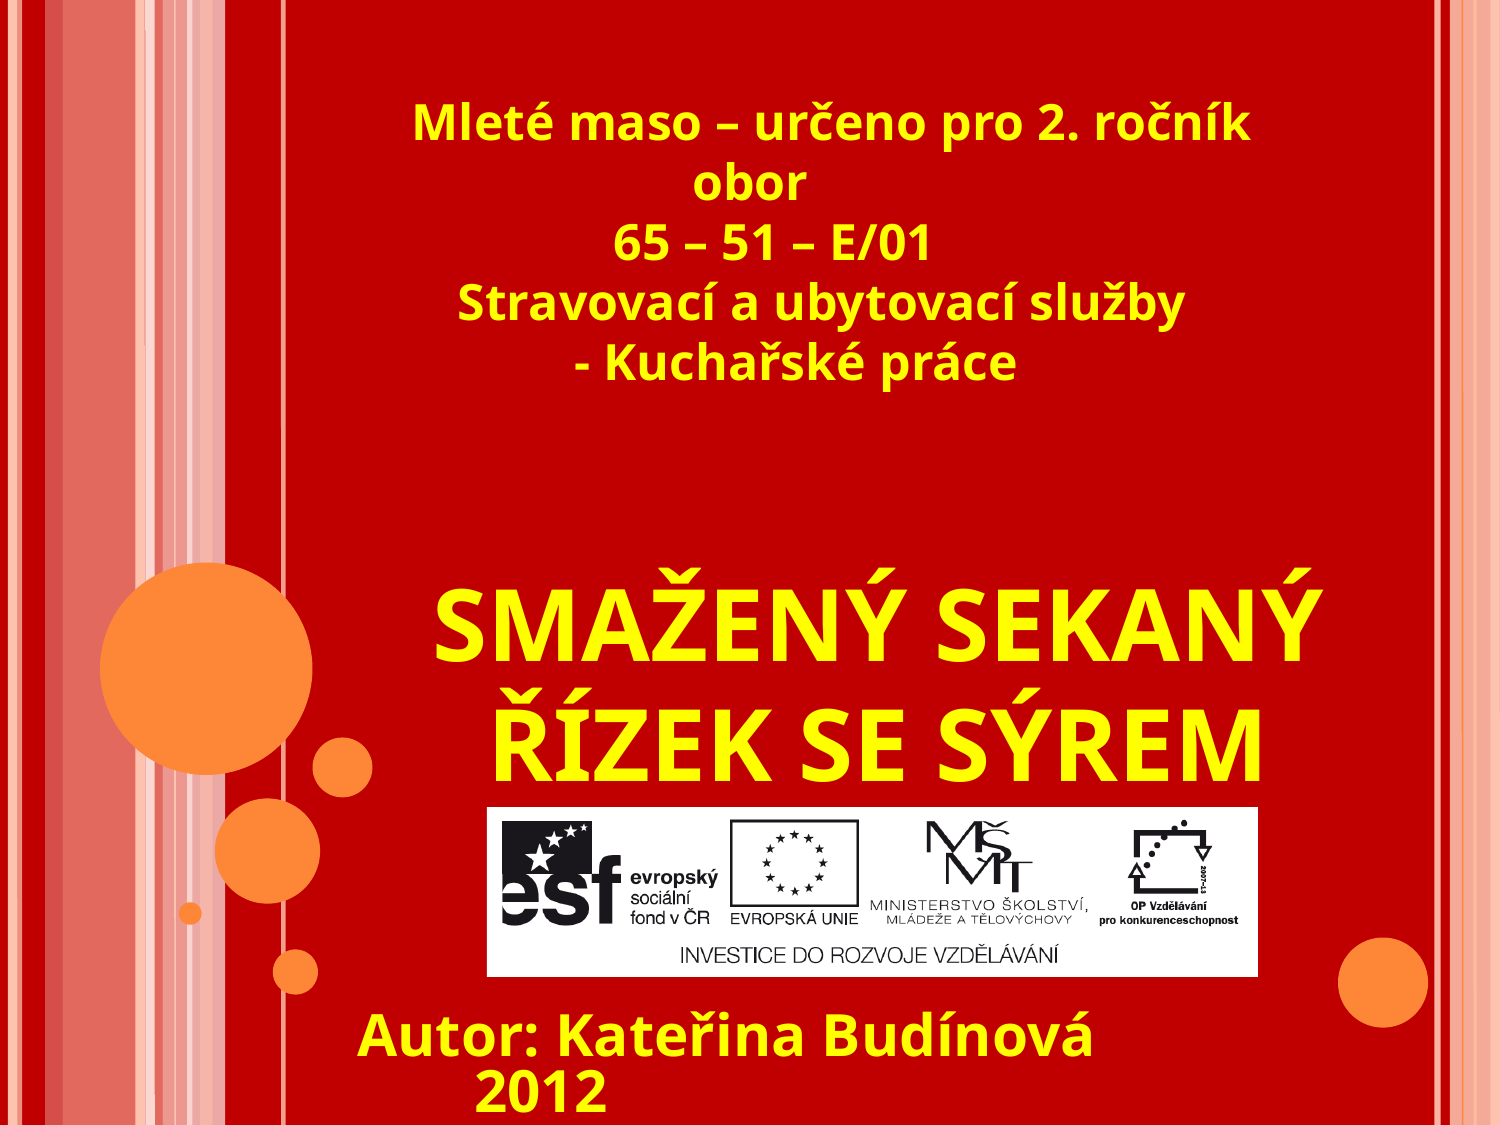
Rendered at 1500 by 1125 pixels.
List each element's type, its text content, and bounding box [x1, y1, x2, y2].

picture [486, 807, 1258, 977]
text_box Mleté maso – určeno pro 2. ročník obor 65 – 51 – E/01 Stravovací a ubytovací služby - Kuchařské práce [313, 83, 1282, 398]
subtitle Autor: Kateřina Budínová 2012 [312, 1003, 1311, 1106]
title SMAŽENÝ SEKANÝ ŘÍZEK SE SÝREM [372, 432, 1385, 929]
